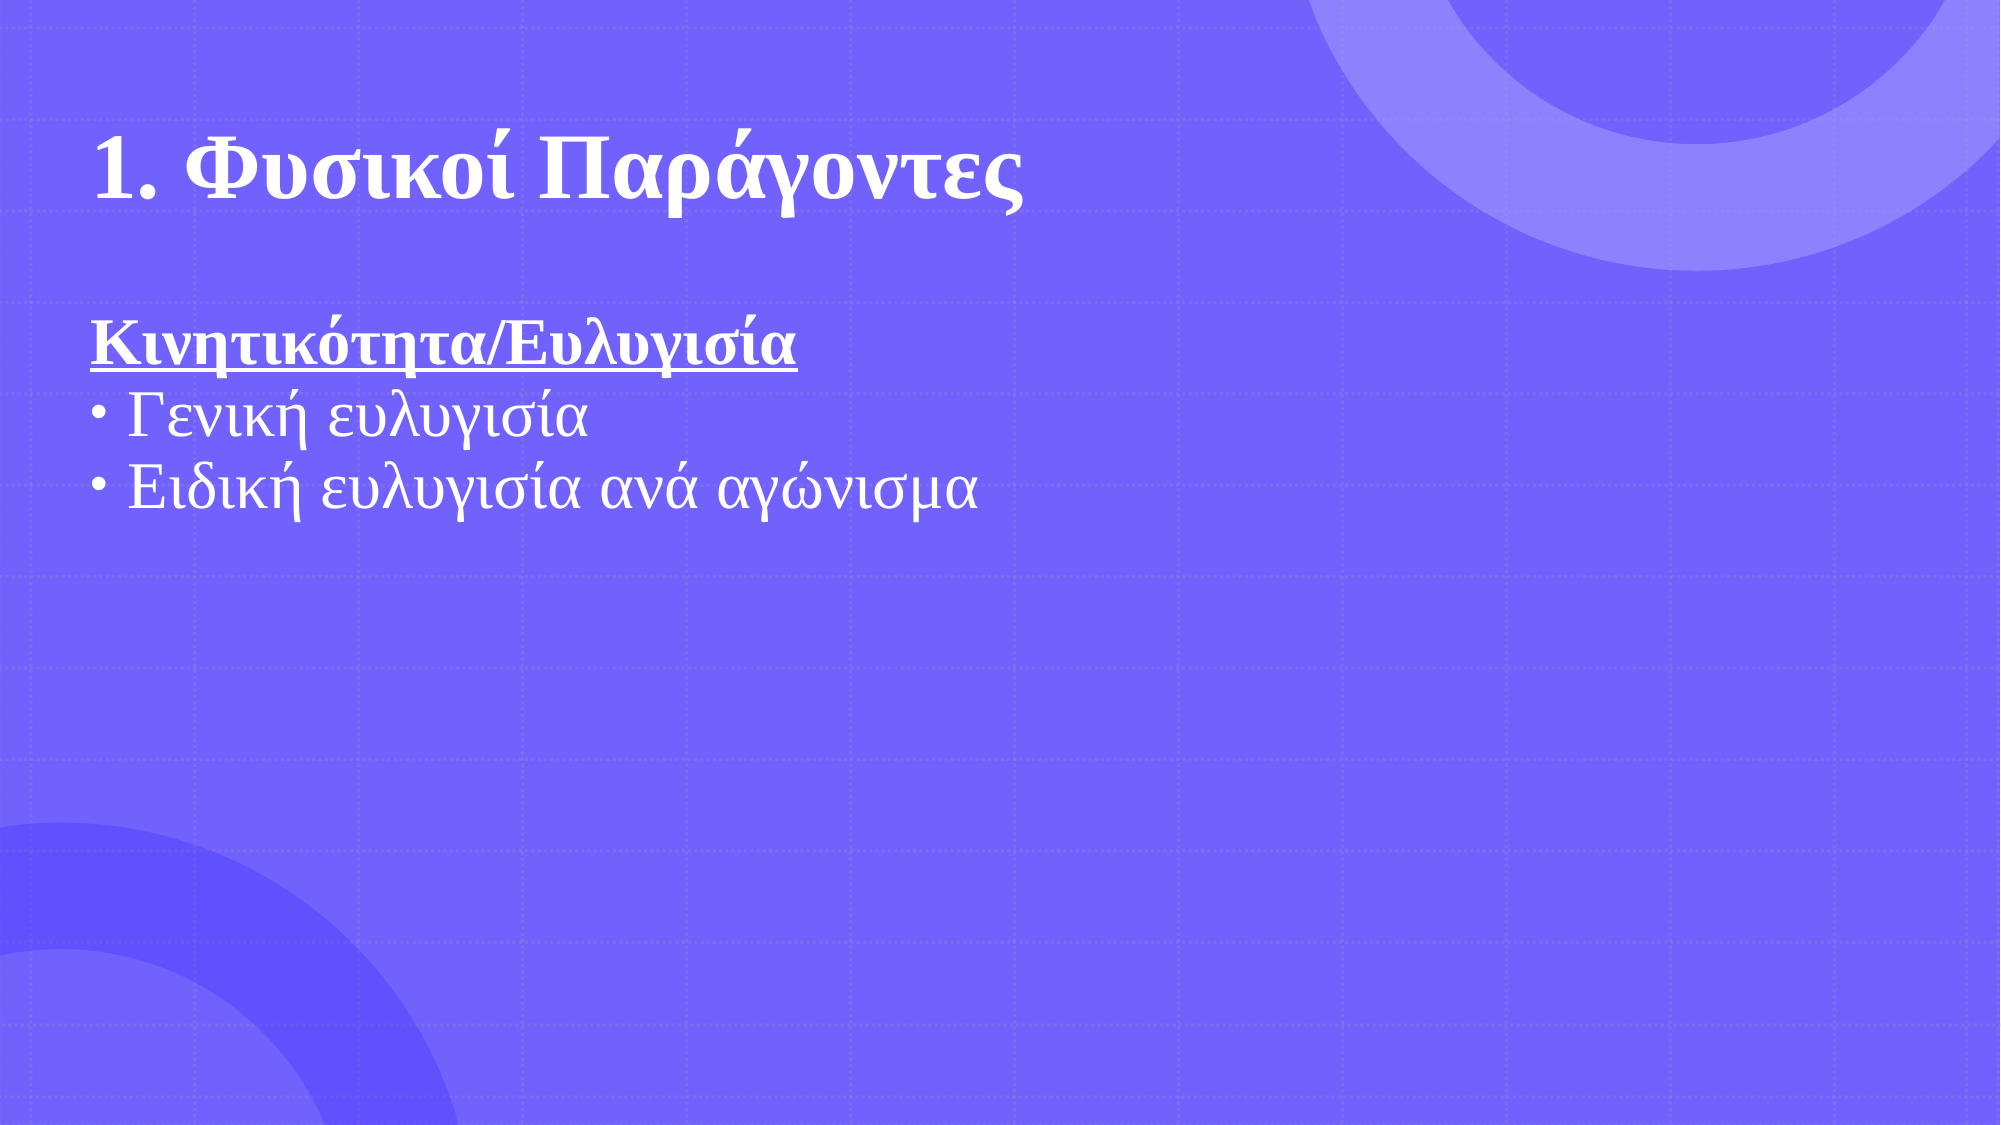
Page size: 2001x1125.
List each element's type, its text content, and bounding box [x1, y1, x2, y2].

list Κινητικότητα/Ευλυγισία Γενική ευλυγισία Ειδική ευλυγισία ανά αγώνισμα [75, 299, 1835, 1014]
title 1. Φυσικοί Παράγοντες [75, 59, 1835, 278]
